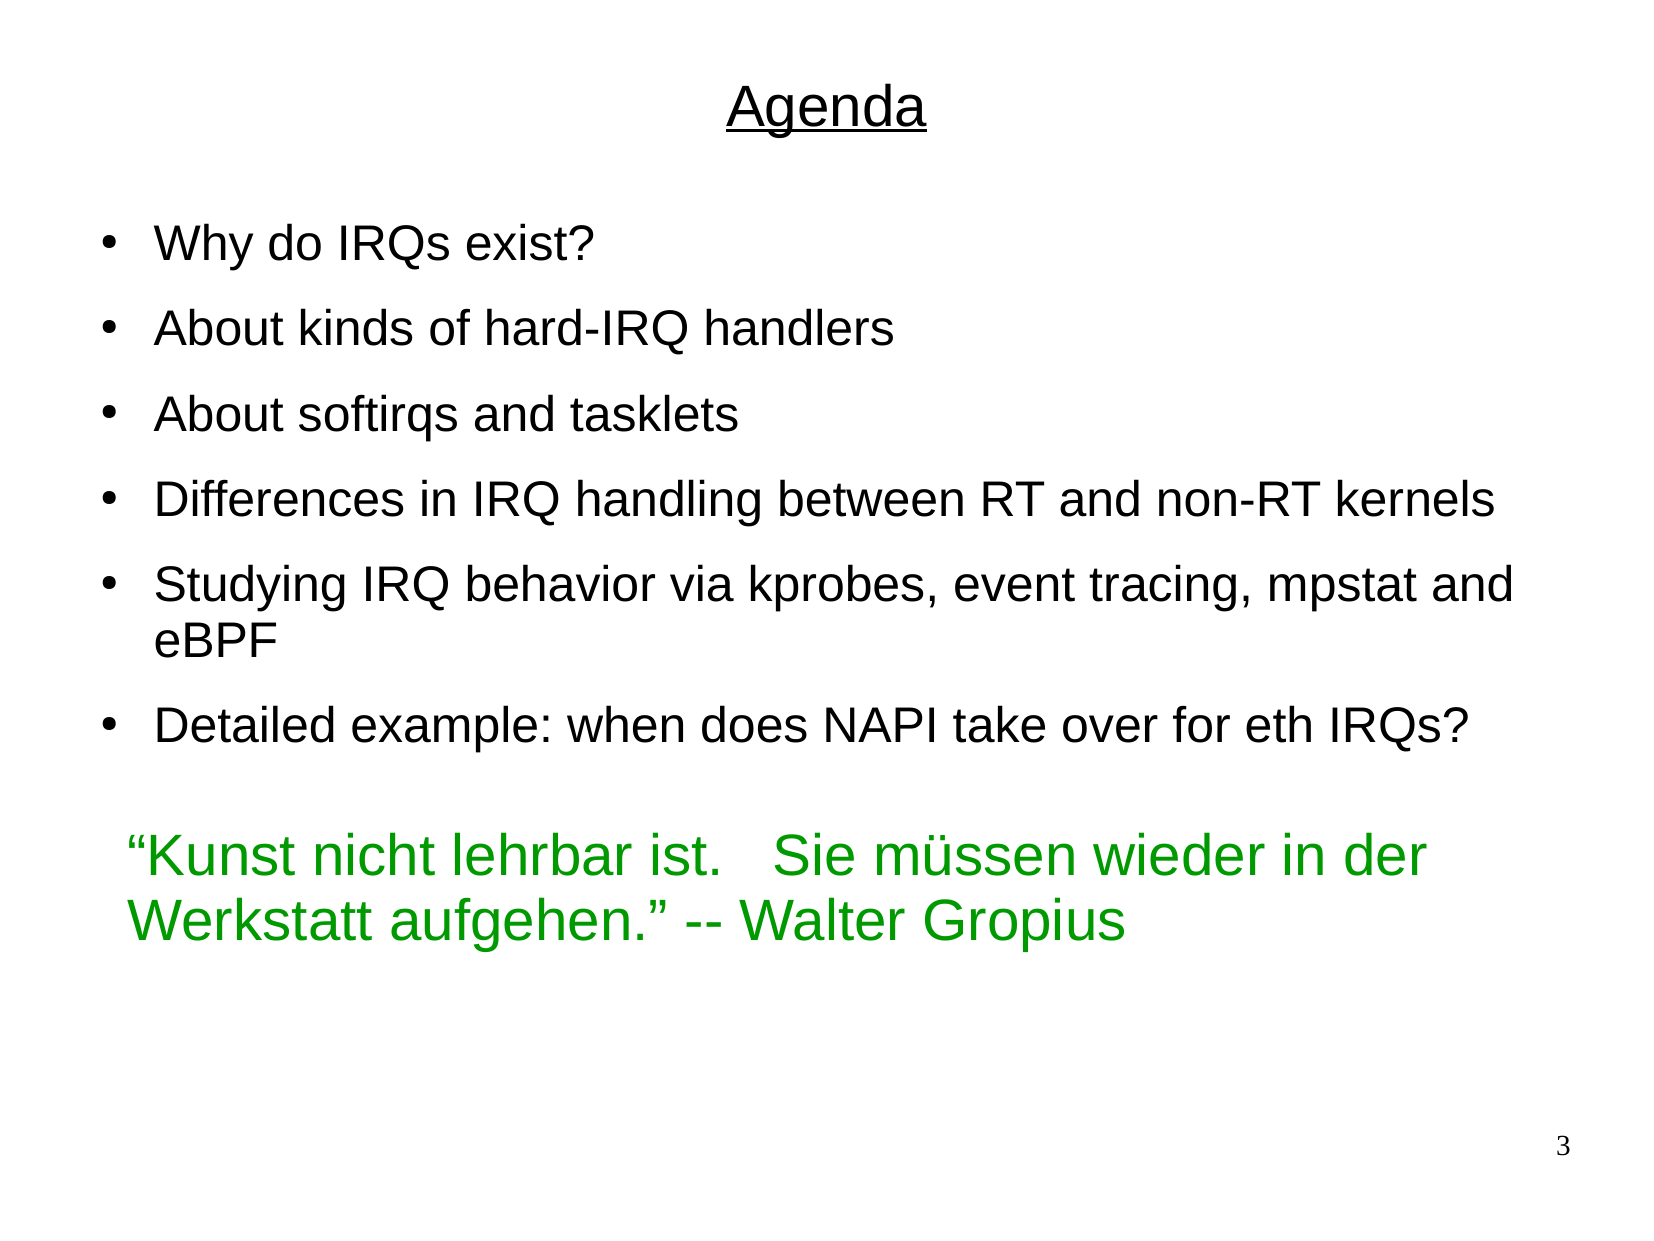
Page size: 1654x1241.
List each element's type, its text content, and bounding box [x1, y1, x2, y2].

title Agenda [82, 45, 1571, 167]
text_box “Kunst nicht lehrbar ist. Sie müssen wieder in der Werkstatt aufgehen.” -- Walter Gropius [112, 815, 1516, 961]
list Why do IRQs exist? About kinds of hard-IRQ handlers About softirqs and tasklets Differences in IRQ handling between RT and non-RT kernels Studying IRQ behavior via kprobes, event tracing, mpstat and eBPF Detailed example: when does NAPI take over for eth IRQs? [82, 215, 1571, 811]
